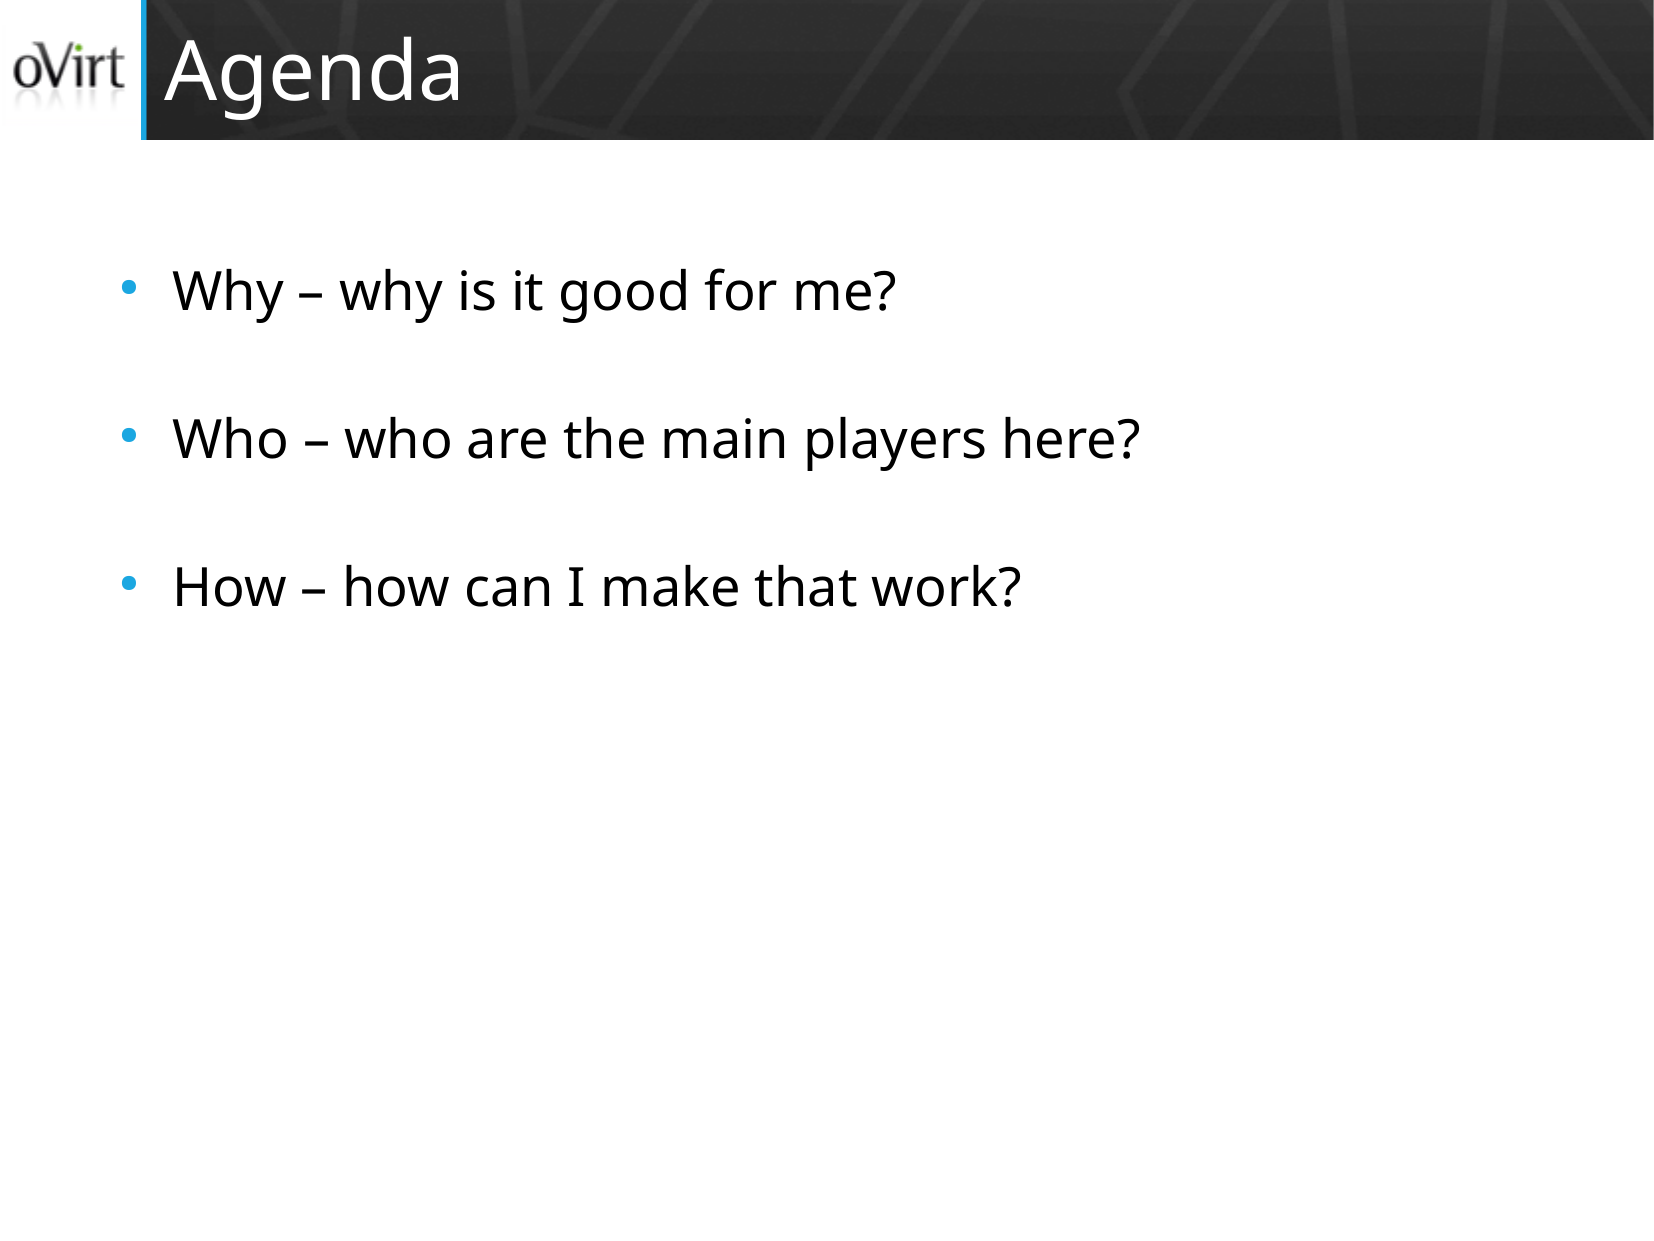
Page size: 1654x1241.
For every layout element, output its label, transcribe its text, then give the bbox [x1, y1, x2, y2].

picture [0, 0, 1654, 140]
title Agenda [164, 18, 1653, 119]
text_box Why – why is it good for me? Who – who are the main players here? How – how can I make that work? [86, 244, 1576, 1126]
